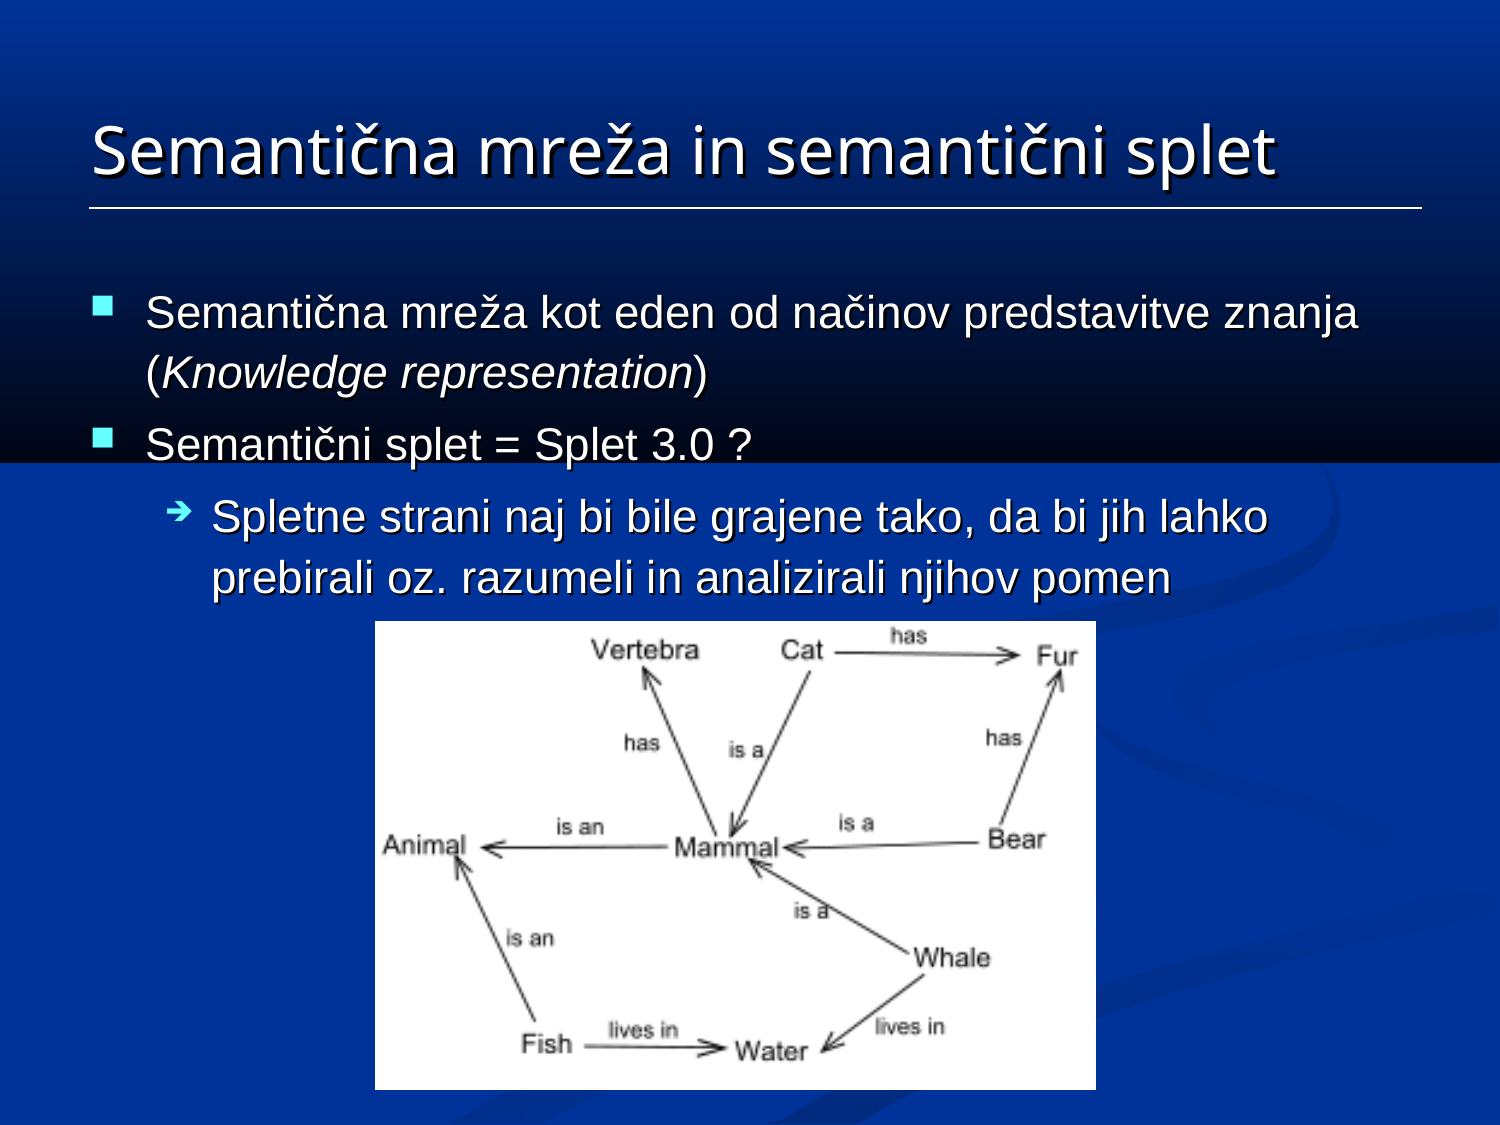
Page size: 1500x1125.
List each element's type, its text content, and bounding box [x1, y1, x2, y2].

text_box Semantična mreža in semantični splet [76, 54, 1352, 242]
picture [375, 1038, 1096, 1091]
text_box Semantična mreža kot eden od načinov predstavitve znanja (Knowledge representation) Semantični splet = Splet 3.0 ? Spletne strani naj bi bile grajene tako, da bi jih lahko prebirali oz. razumeli in analizirali njihov pomen [74, 269, 1430, 1038]
